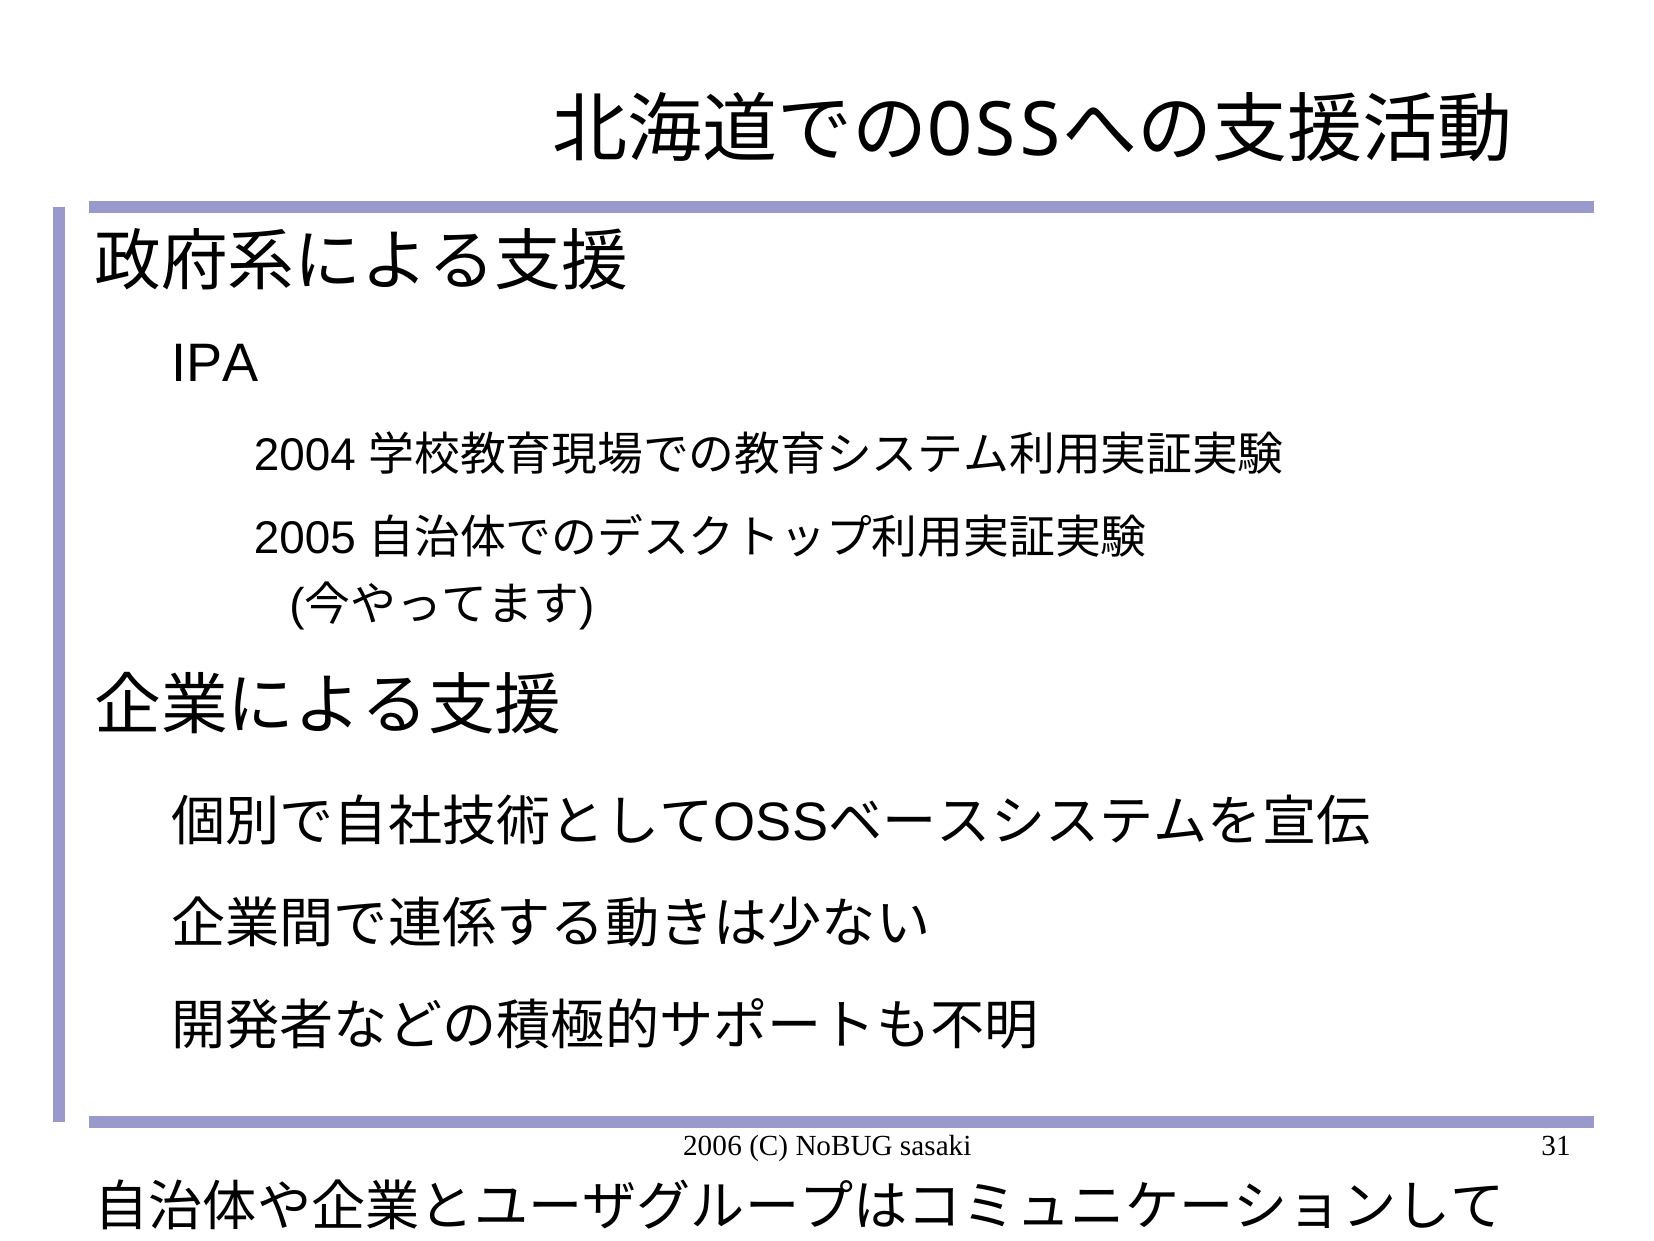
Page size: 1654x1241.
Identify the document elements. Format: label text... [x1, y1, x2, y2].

title 北海道でのOSSへの支援活動 [501, 59, 1563, 187]
list 政府系による支援 IPA 2004 学校教育現場での教育システム利用実証実験 2005 自治体でのデスクトップ利用実証実験 (今やってます) 企業による支援 個別で自社技術としてOSSベースシステムを宣伝 企業間で連係する動きは少ない 開発者などの積極的サポートも不明 自治体や企業とユーザグループはコミュニケーションしてる？ [76, 206, 1565, 1123]
